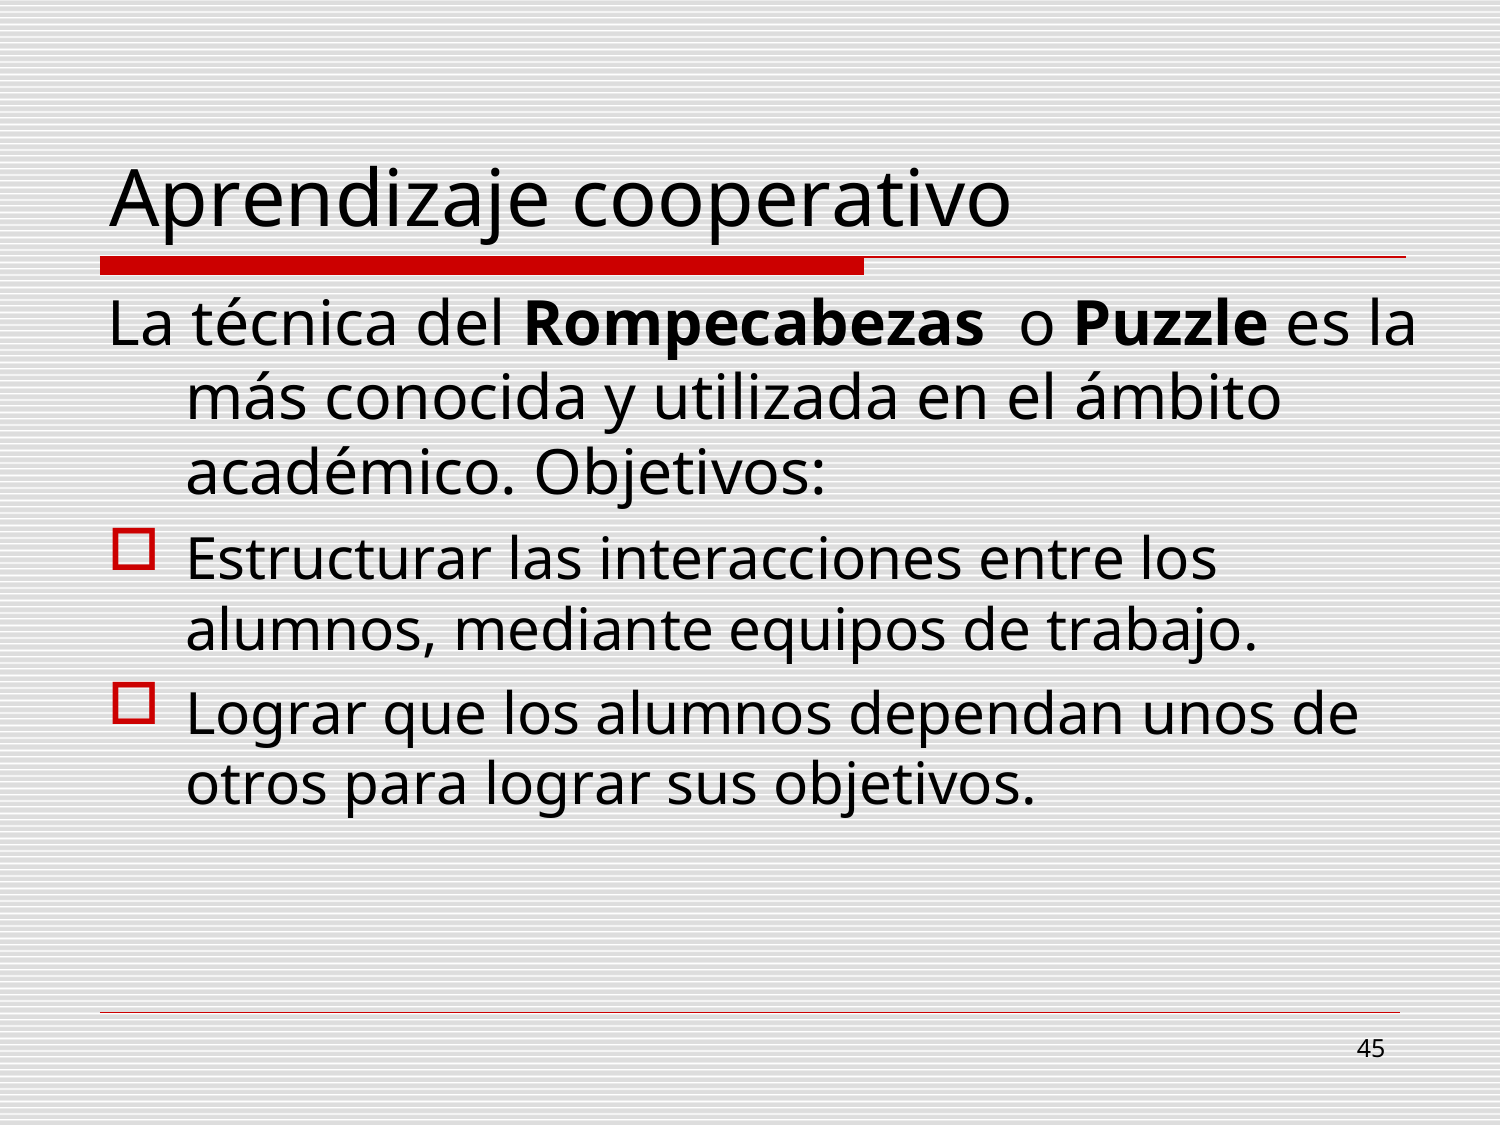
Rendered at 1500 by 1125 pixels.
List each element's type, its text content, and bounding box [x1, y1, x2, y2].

list La técnica del Rompecabezas o Puzzle es la más conocida y utilizada en el ámbito académico. Objetivos: Estructurar las interacciones entre los alumnos, mediante equipos de trabajo. Lograr que los alumnos dependan unos de otros para lograr sus objetivos. [92, 274, 1438, 976]
text_box <número> [1074, 1024, 1401, 1103]
picture [0, 0, 1500, 1125]
title Aprendizaje cooperativo [94, 49, 1407, 250]
